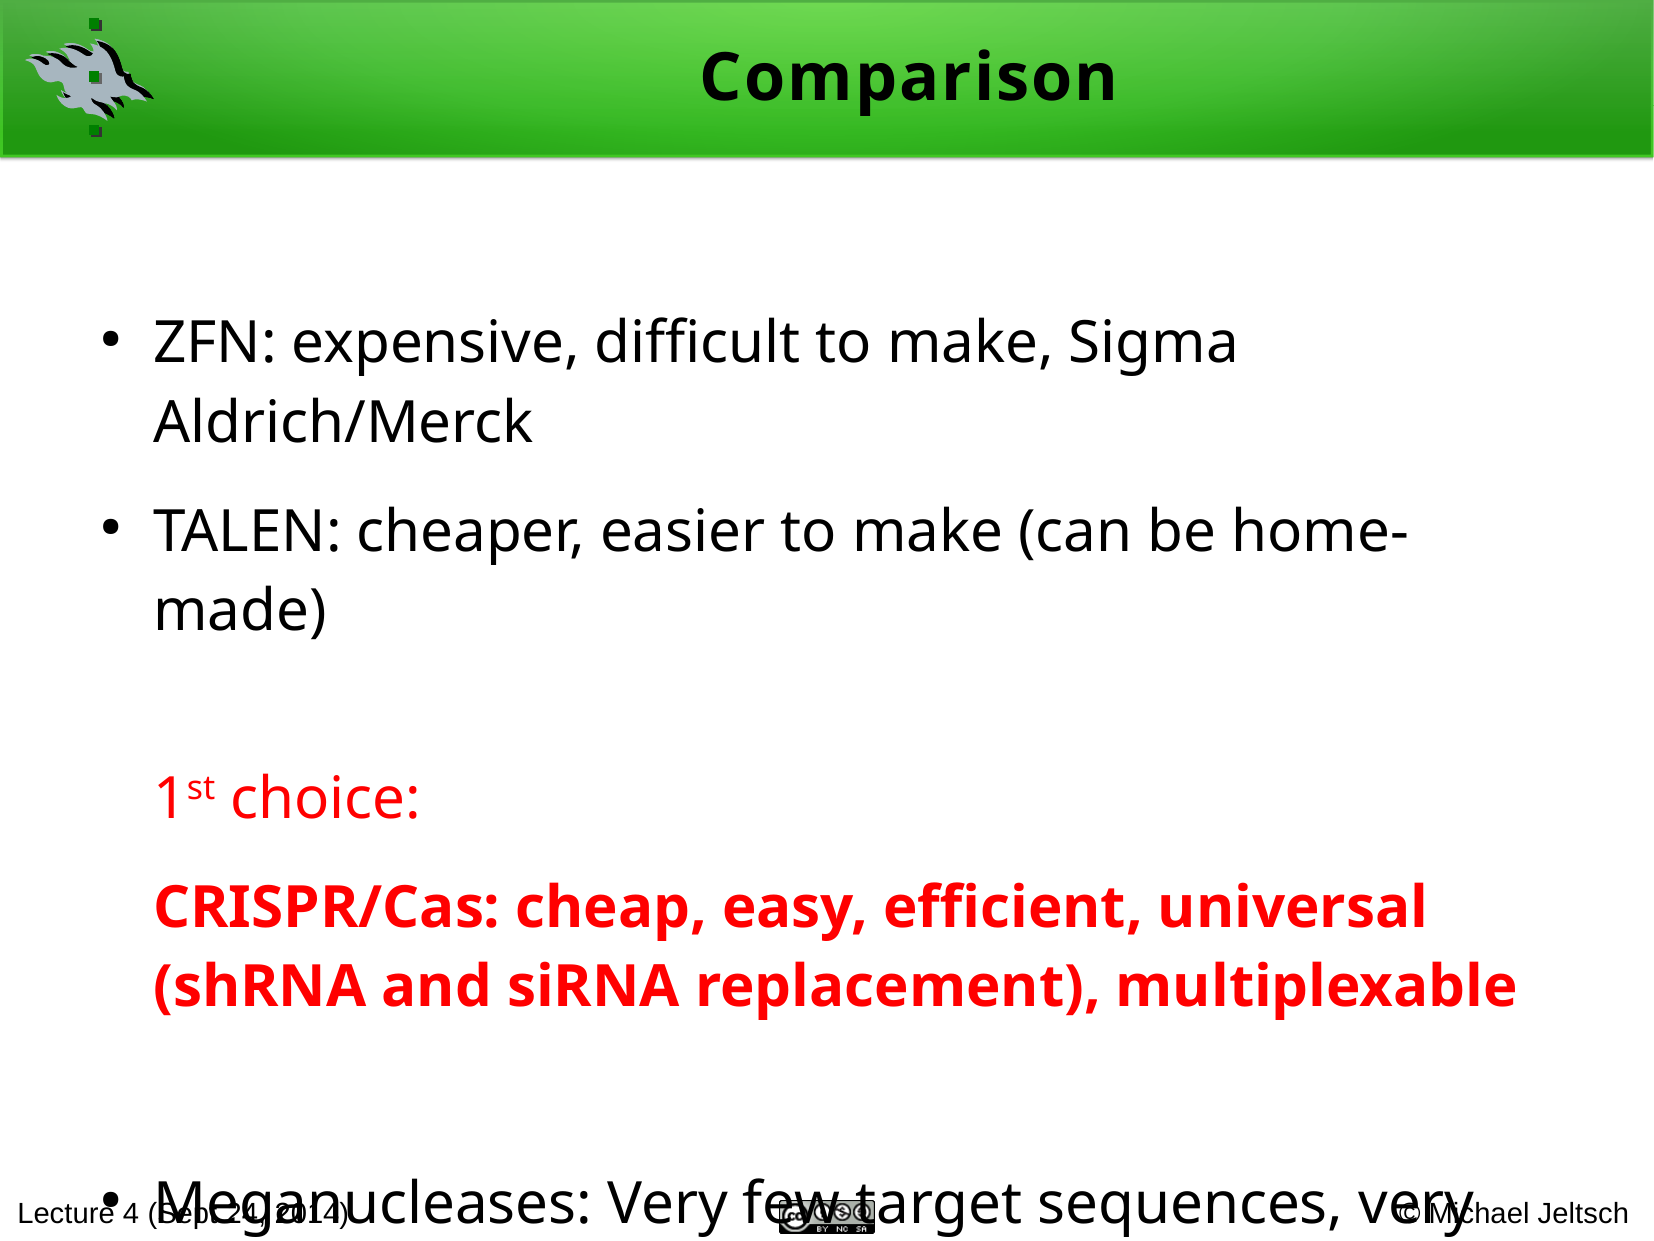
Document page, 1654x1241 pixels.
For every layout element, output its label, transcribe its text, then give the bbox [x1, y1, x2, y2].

title Comparison [289, 30, 1531, 121]
picture [802, 1200, 811, 1218]
list ZFN: expensive, difficult to make, Sigma Aldrich/Merck TALEN: cheaper, easier to make (can be home-made) 1st choice: CRISPR/Cas: cheap, easy, efficient, universal (shRNA and siRNA replacement), multiplexable Meganucleases: Very few target sequences, very difficult to create new target sequences, not modular rAAV: Mechanism unclear, cargo limit to ~4.7 kb [82, 300, 1571, 1068]
picture [779, 1200, 875, 1234]
picture [822, 1200, 832, 1217]
picture [866, 1200, 875, 1219]
